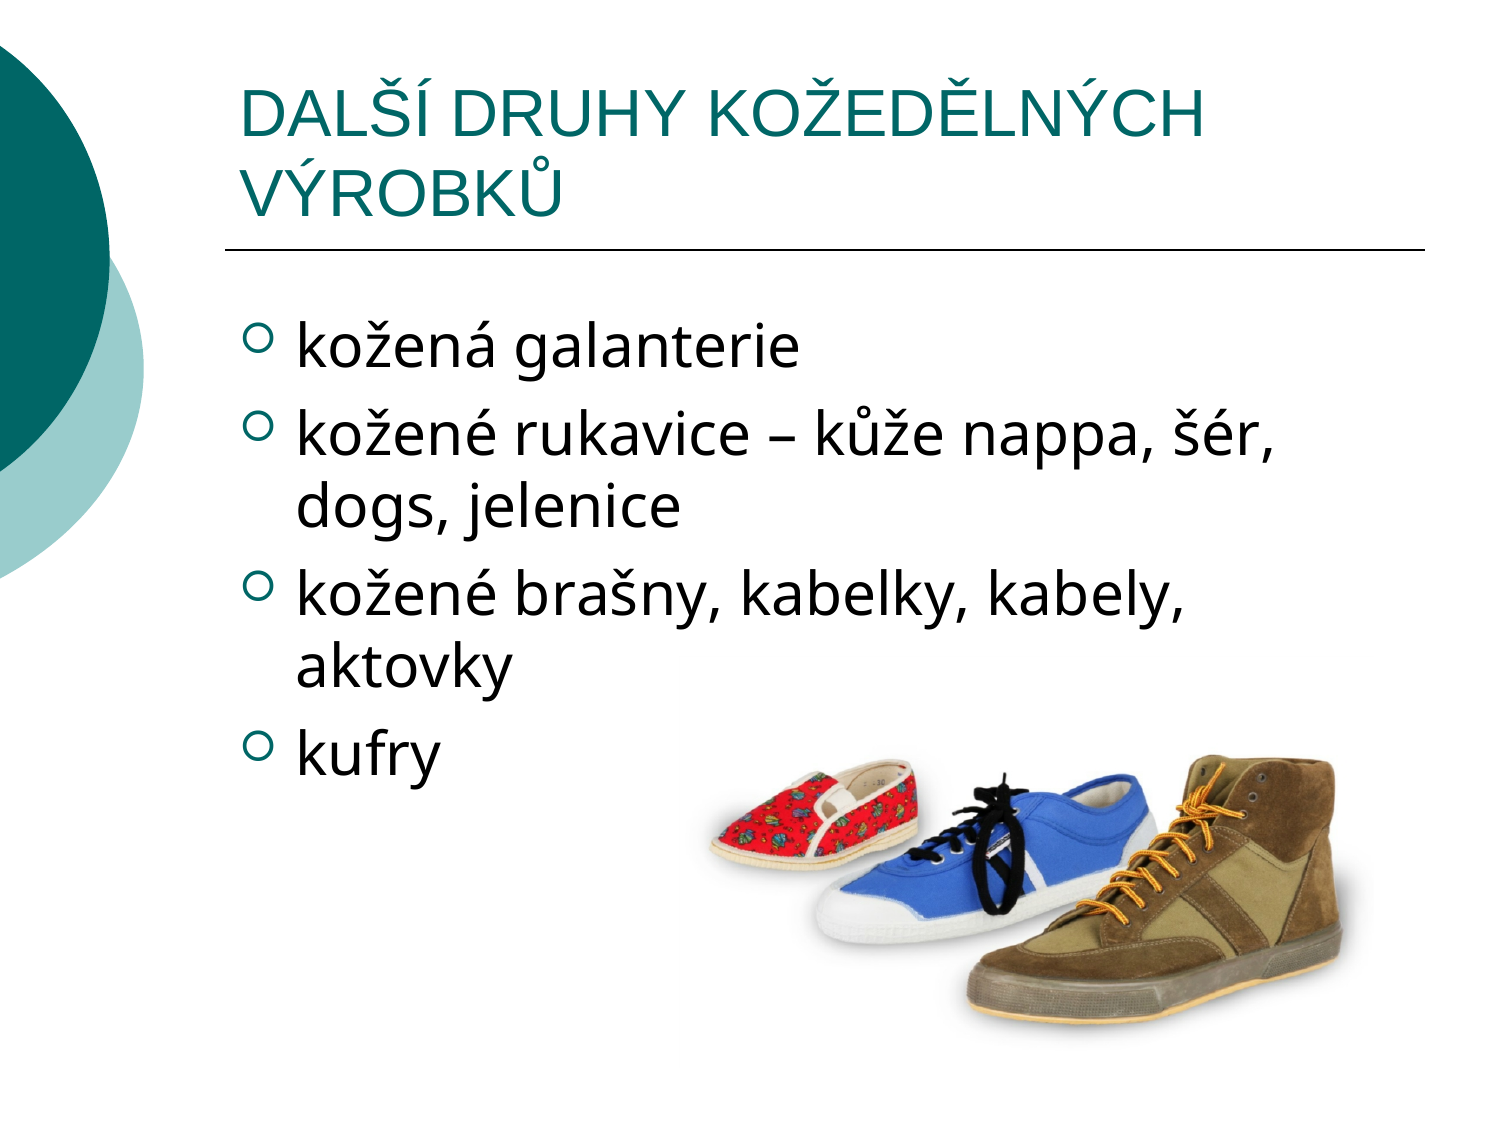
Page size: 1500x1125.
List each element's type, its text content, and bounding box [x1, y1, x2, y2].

picture [679, 656, 1374, 1068]
list kožená galanterie kožené rukavice – kůže nappa, šér, dogs, jelenice kožené brašny, kabelky, kabely, aktovky kufry [224, 299, 1425, 975]
title DALŠÍ DRUHY KOŽEDĚLNÝCH VÝROBKŮ [224, 49, 1425, 237]
